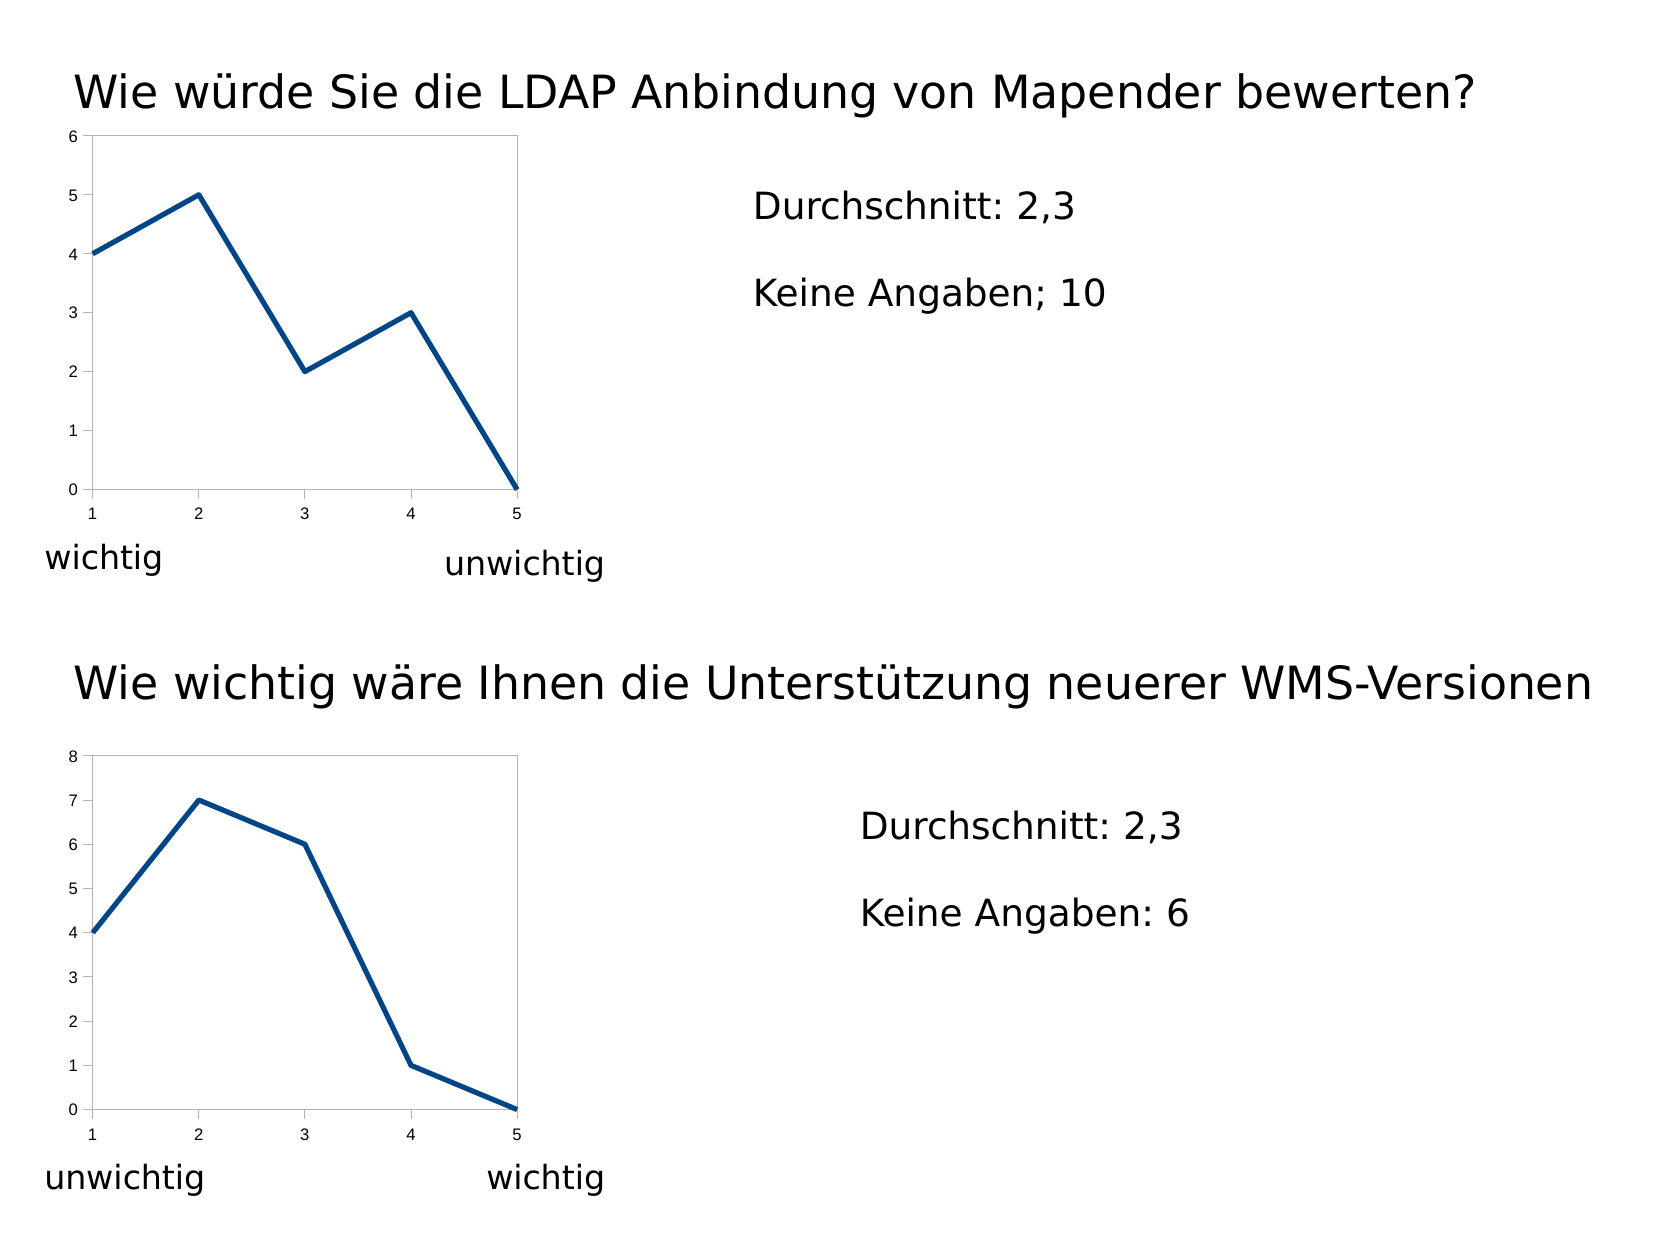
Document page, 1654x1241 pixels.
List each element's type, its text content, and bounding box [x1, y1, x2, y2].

text_box wichtig [471, 1151, 621, 1205]
text_box wichtig [29, 531, 207, 585]
chart [59, 738, 532, 1152]
chart [59, 118, 532, 532]
text_box Wie wichtig wäre Ihnen die Unterstützung neuerer WMS-Versionen [59, 649, 1625, 718]
text_box Durchschnitt: 2,3 Keine Angaben; 10 [738, 177, 1506, 323]
text_box unwichtig [29, 1151, 221, 1205]
text_box Durchschnitt: 2,3 Keine Angaben: 6 [844, 797, 1205, 943]
text_box unwichtig [429, 537, 621, 591]
text_box Wie würde Sie die LDAP Anbindung von Mapender bewerten? [59, 59, 1506, 128]
